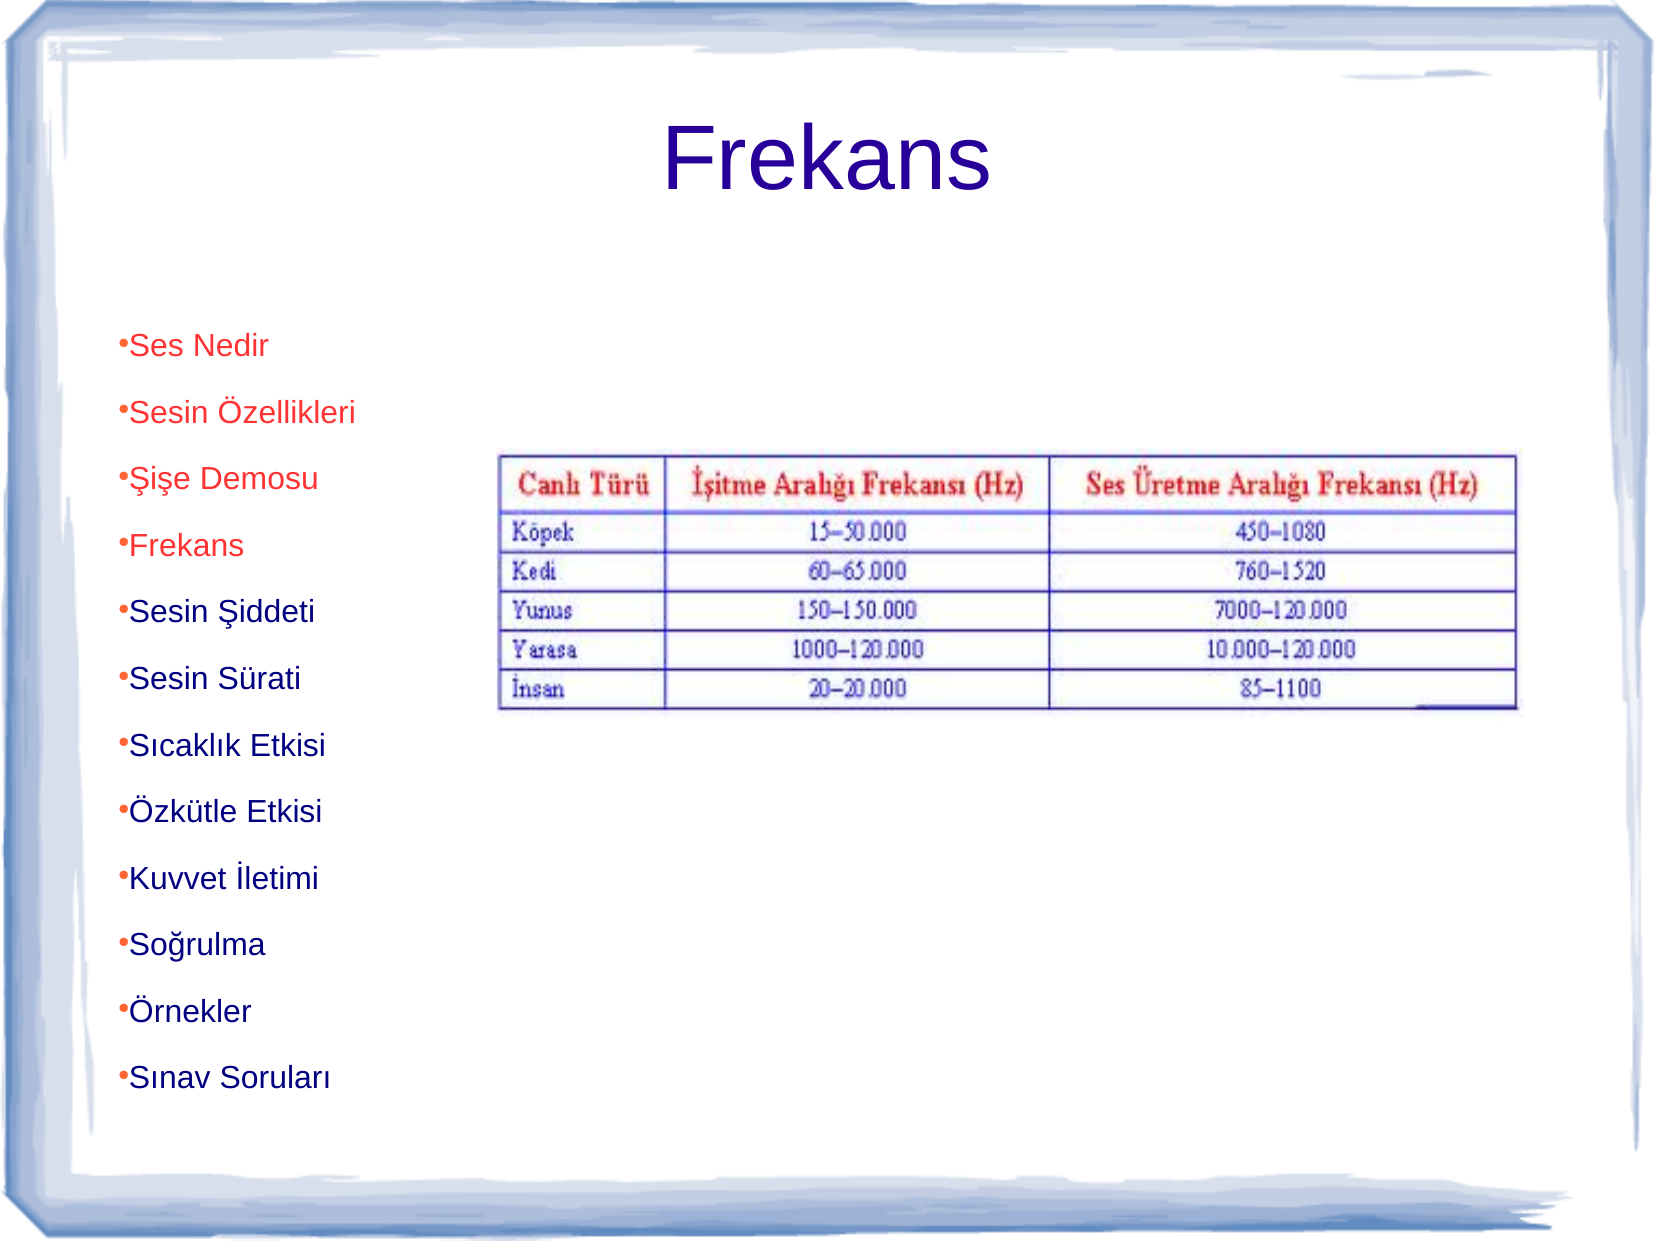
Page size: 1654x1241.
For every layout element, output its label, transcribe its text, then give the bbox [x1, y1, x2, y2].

title Frekans [82, 49, 1571, 257]
picture [496, 448, 1524, 721]
list Ses Nedir Sesin Özellikleri Şişe Demosu Frekans Sesin Şiddeti Sesin Sürati Sıcaklık Etkisi Özkütle Etkisi Kuvvet İletimi Soğrulma Örnekler Sınav Soruları [118, 324, 438, 1097]
